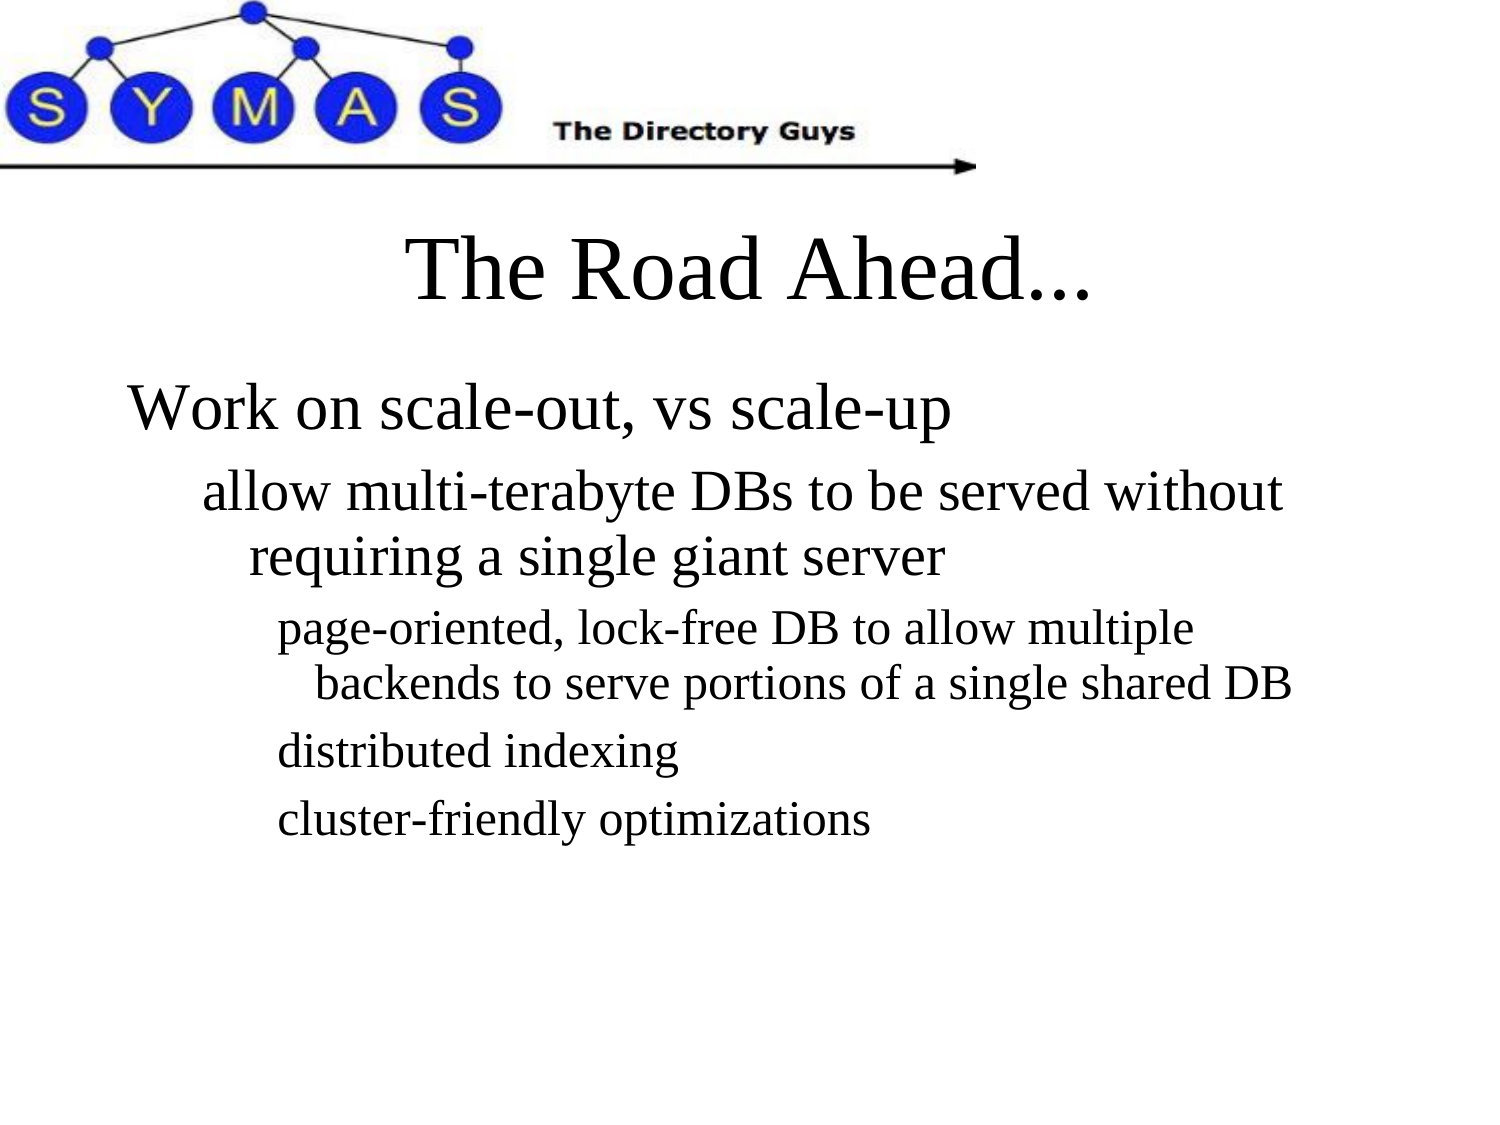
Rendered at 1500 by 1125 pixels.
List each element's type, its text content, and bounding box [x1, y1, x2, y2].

list Work on scale-out, vs scale-up allow multi-terabyte DBs to be served without requiring a single giant server page-oriented, lock-free DB to allow multiple backends to serve portions of a single shared DB distributed indexing cluster-friendly optimizations [112, 362, 1388, 1038]
picture [0, 0, 976, 188]
title The Road Ahead... [112, 187, 1388, 351]
